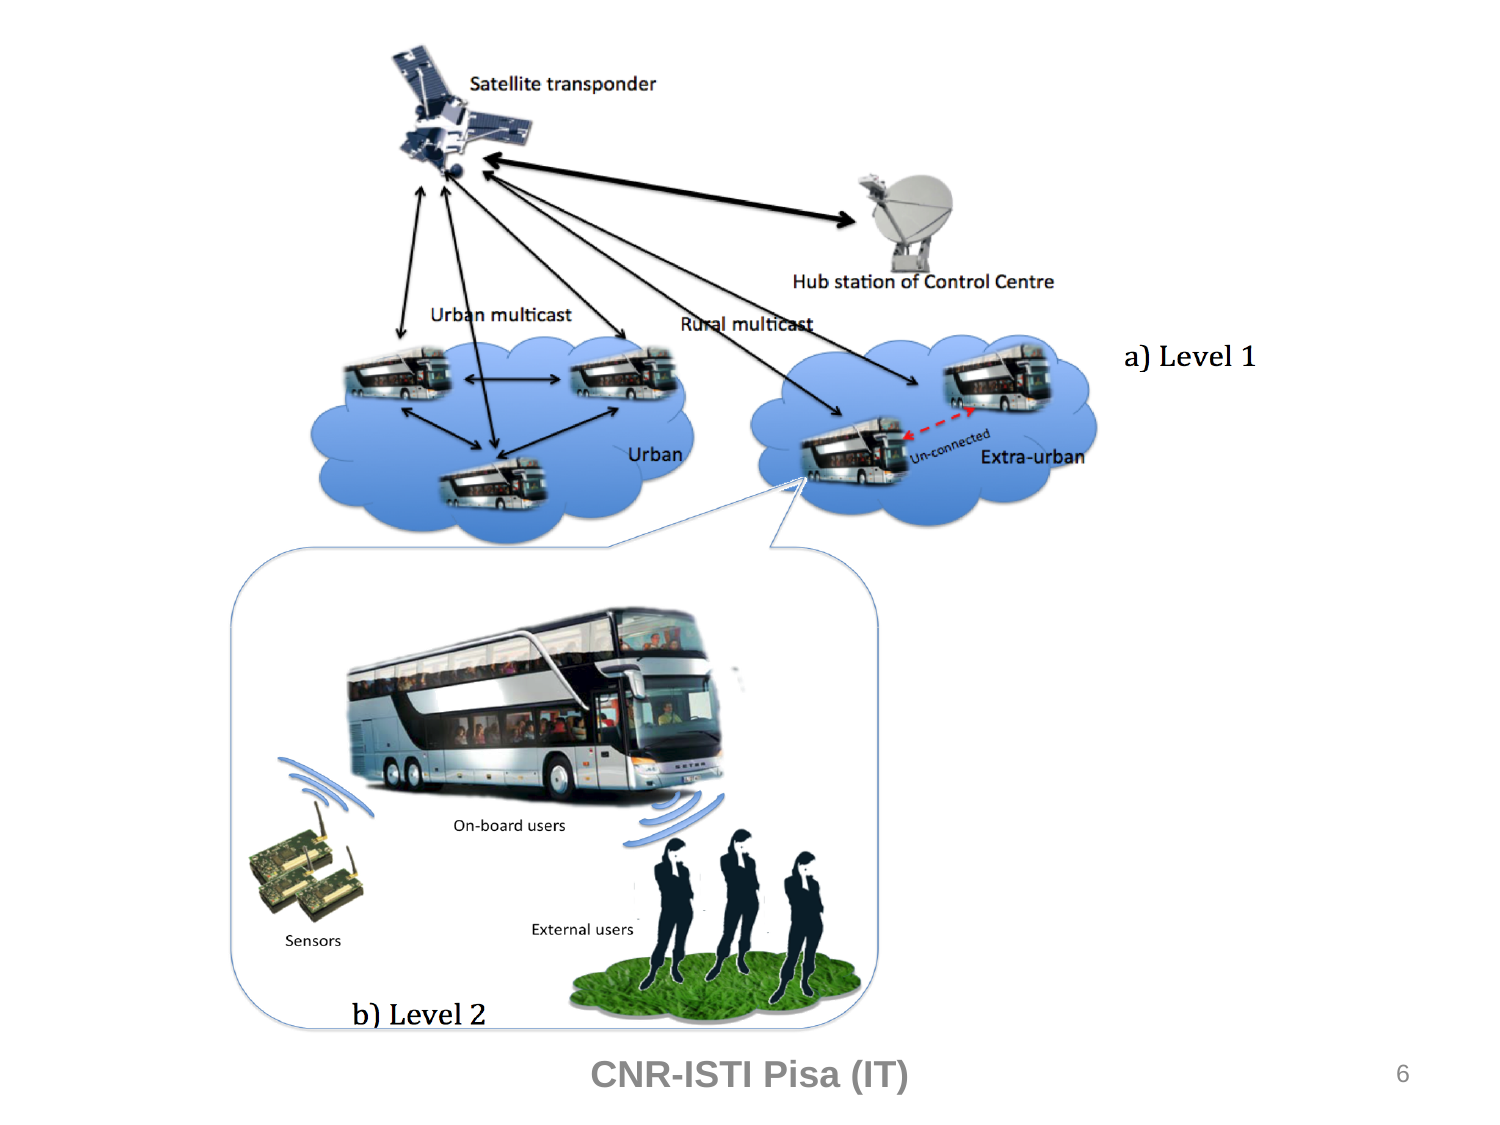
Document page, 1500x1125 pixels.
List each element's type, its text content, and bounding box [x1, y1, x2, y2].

text_box <number> [1074, 1042, 1426, 1103]
text_box CNR-ISTI Pisa (IT) [512, 1049, 988, 1103]
picture [225, 34, 1288, 1049]
